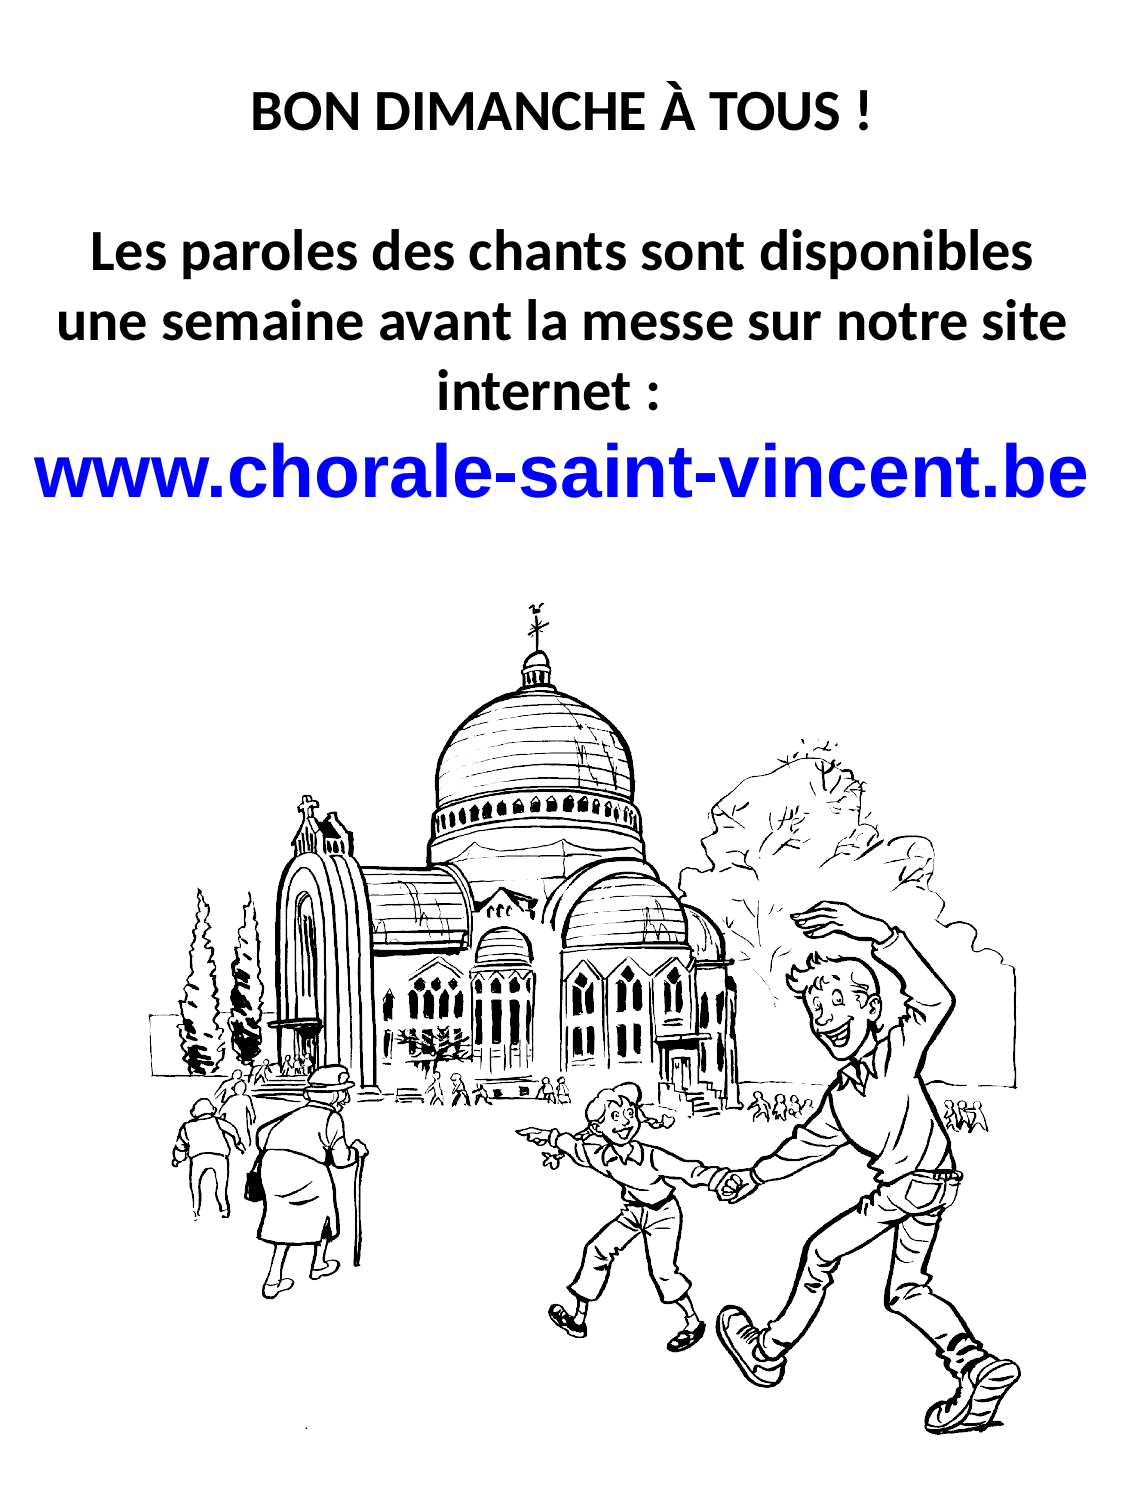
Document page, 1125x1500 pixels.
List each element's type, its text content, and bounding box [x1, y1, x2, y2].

text_box BON DIMANCHE À TOUS ! Les paroles des chants sont disponibles une semaine avant la messe sur notre site internet : www.chorale-saint-vincent.be [0, 64, 1125, 289]
picture [141, 556, 1027, 1441]
